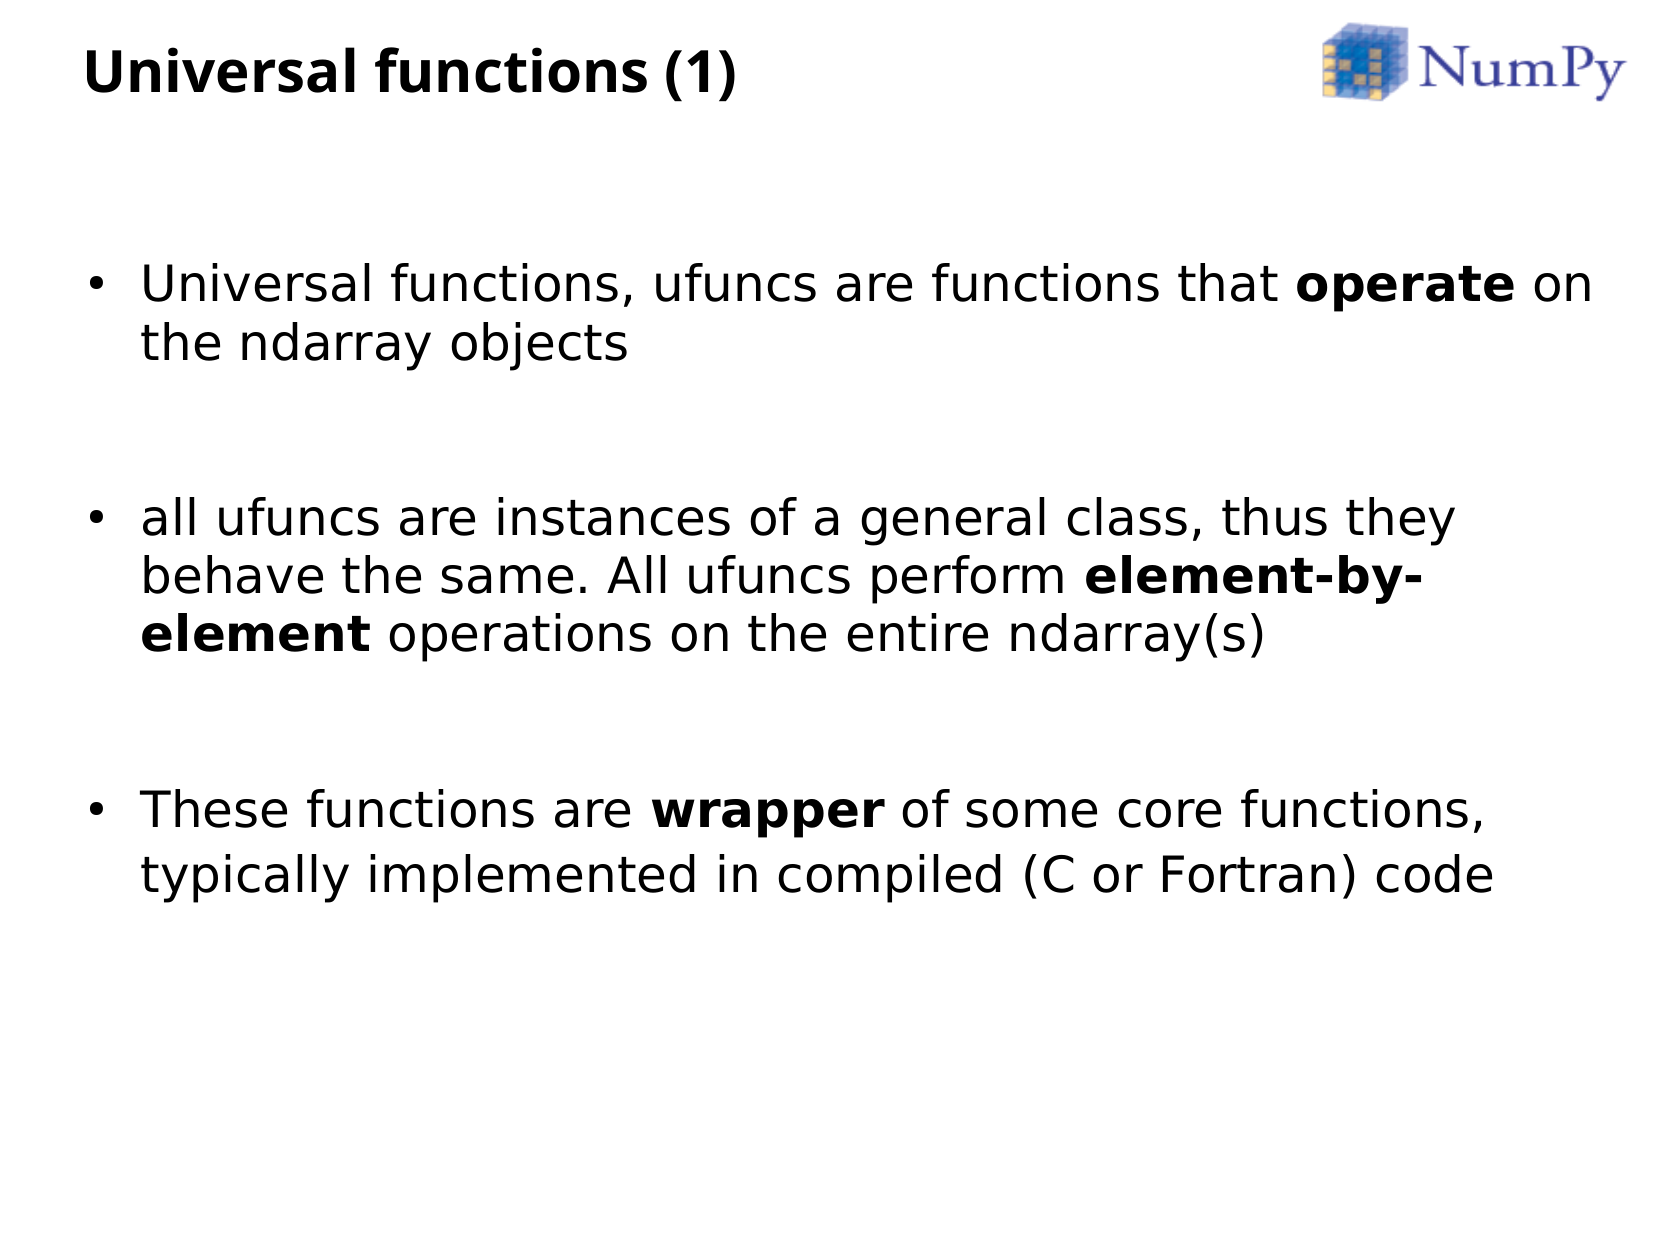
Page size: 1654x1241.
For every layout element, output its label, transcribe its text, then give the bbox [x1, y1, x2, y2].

title Universal functions (1) [82, 15, 1571, 125]
list Universal functions, ufuncs are functions that operate on the ndarray objects all ufuncs are instances of a general class, thus they behave the same. All ufuncs perform element-by-element operations on the entire ndarray(s) These functions are wrapper of some core functions, typically implemented in compiled (C or Fortran) code [70, 167, 1613, 1224]
picture [1302, 13, 1635, 113]
